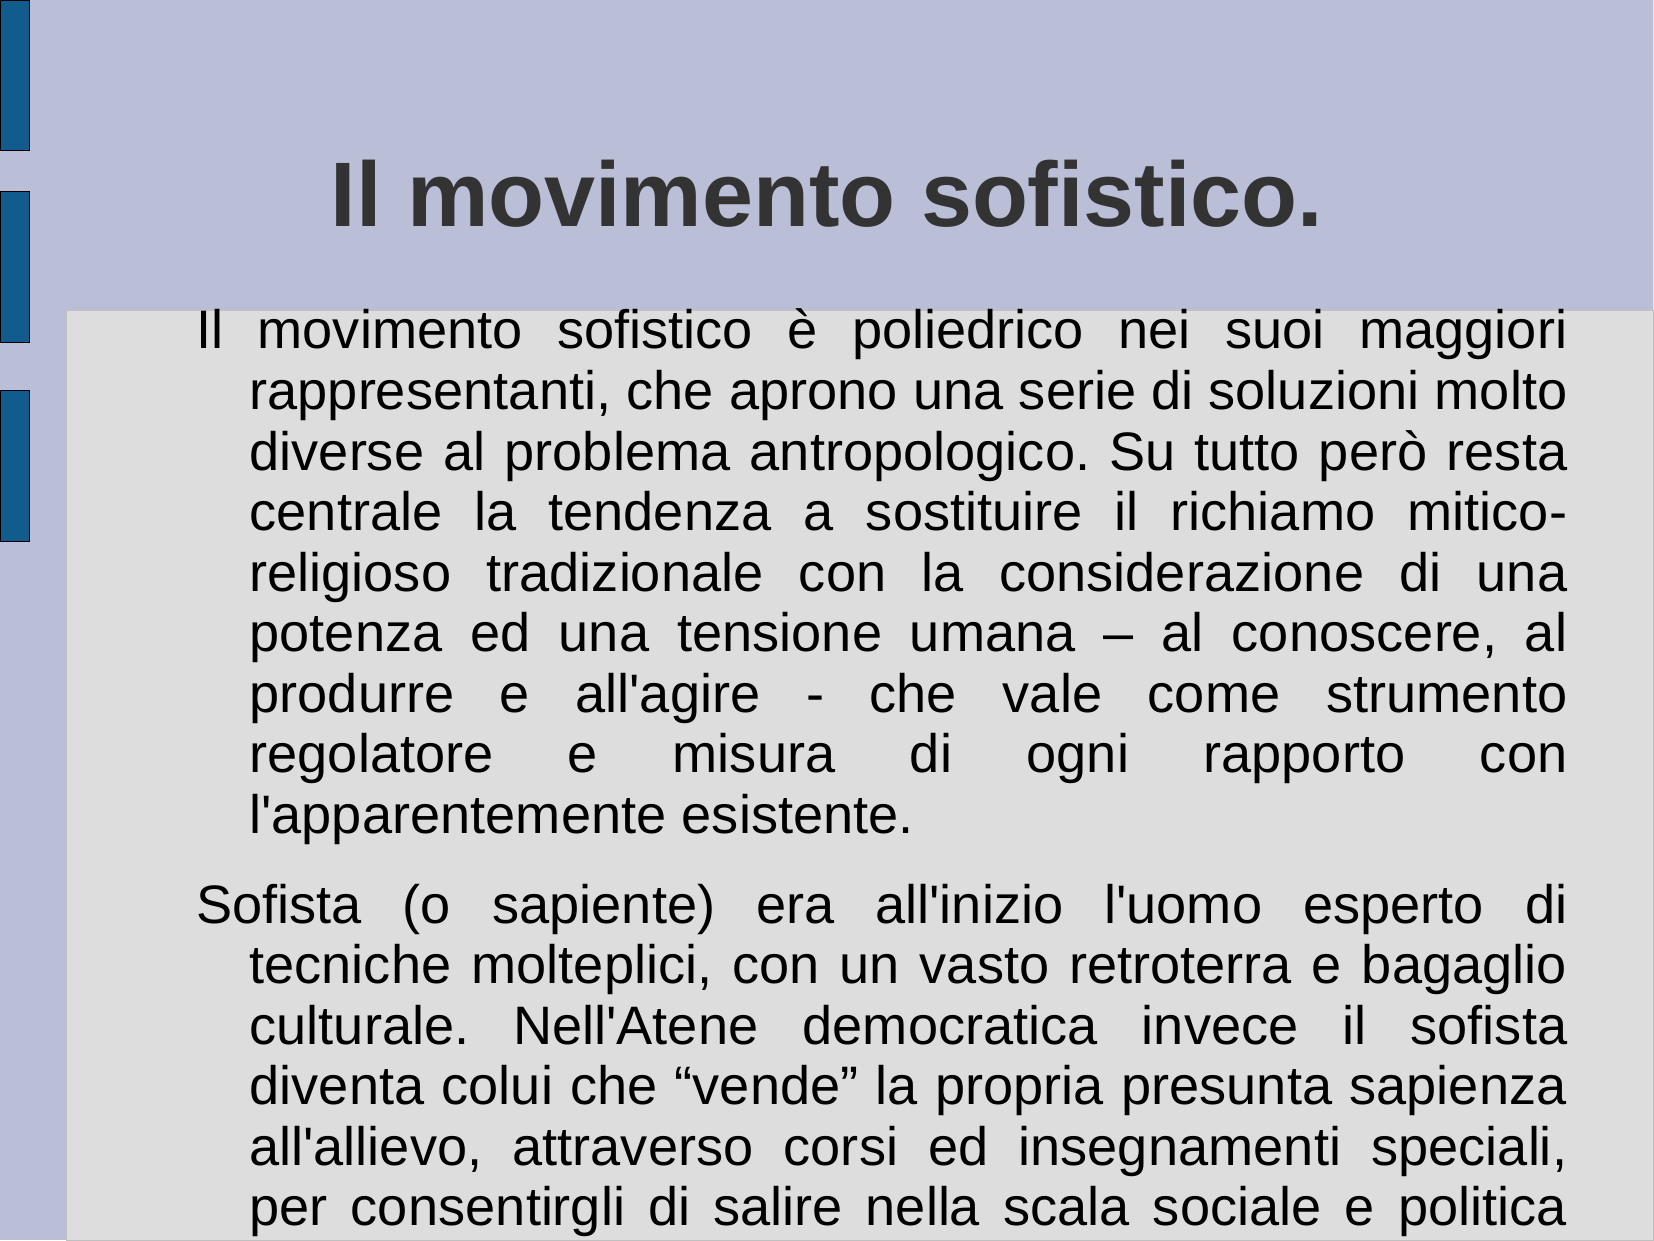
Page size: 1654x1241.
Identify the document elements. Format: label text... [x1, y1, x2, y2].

title Il movimento sofistico. [121, 91, 1534, 299]
list Il movimento sofistico è poliedrico nei suoi maggiori rappresentanti, che aprono una serie di soluzioni molto diverse al problema antropologico. Su tutto però resta centrale la tendenza a sostituire il richiamo mitico-religioso tradizionale con la considerazione di una potenza ed una tensione umana – al conoscere, al produrre e all'agire - che vale come strumento regolatore e misura di ogni rapporto con l'apparentemente esistente. Sofista (o sapiente) era all'inizio l'uomo esperto di tecniche molteplici, con un vasto retroterra e bagaglio culturale. Nell'Atene democratica invece il sofista diventa colui che “vende” la propria presunta sapienza all'allievo, attraverso corsi ed insegnamenti speciali, per consentirgli di salire nella scala sociale e politica della città. [178, 299, 1570, 1238]
